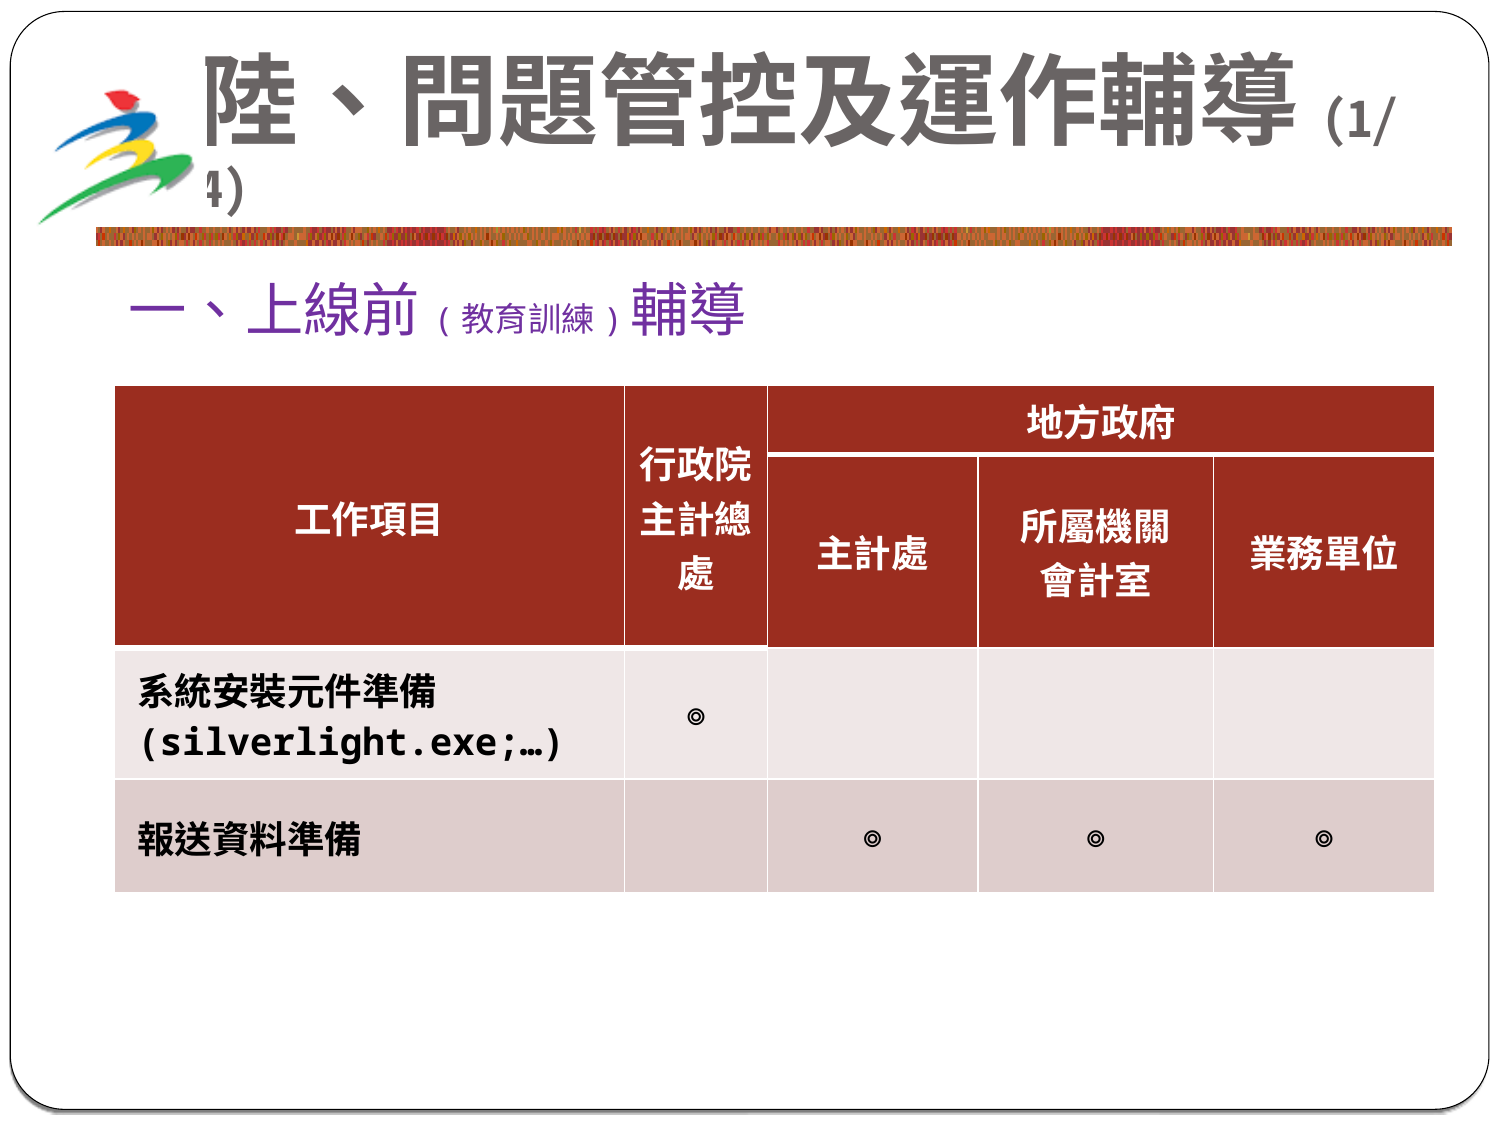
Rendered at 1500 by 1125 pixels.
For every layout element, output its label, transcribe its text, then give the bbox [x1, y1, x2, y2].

table_cell ◎ [768, 780, 977, 892]
title 陸、問題管控及運作輔導(1/4) [183, 45, 1459, 233]
text_box 一、上線前(教育訓練)輔導 [113, 265, 845, 351]
table_cell 系統安裝元件準備 (silverlight.exe;…) [115, 651, 624, 778]
table_cell 所屬機關 會計室 [979, 457, 1213, 647]
table_cell [768, 649, 977, 778]
table_cell ◎ [625, 651, 767, 778]
table_cell [1214, 649, 1434, 778]
table_cell ◎ [1214, 780, 1434, 892]
picture [21, 66, 1452, 266]
table_cell [979, 649, 1213, 778]
table_cell 業務單位 [1214, 457, 1434, 647]
table_cell ◎ [979, 780, 1213, 892]
table_header 工作項目 [115, 386, 624, 645]
table_cell [625, 780, 767, 892]
table_cell 主計處 [768, 457, 977, 647]
table_header 行政院主計總處 [625, 386, 767, 645]
table_cell 報送資料準備 [115, 780, 624, 892]
table_header 地方政府 [768, 386, 1434, 452]
